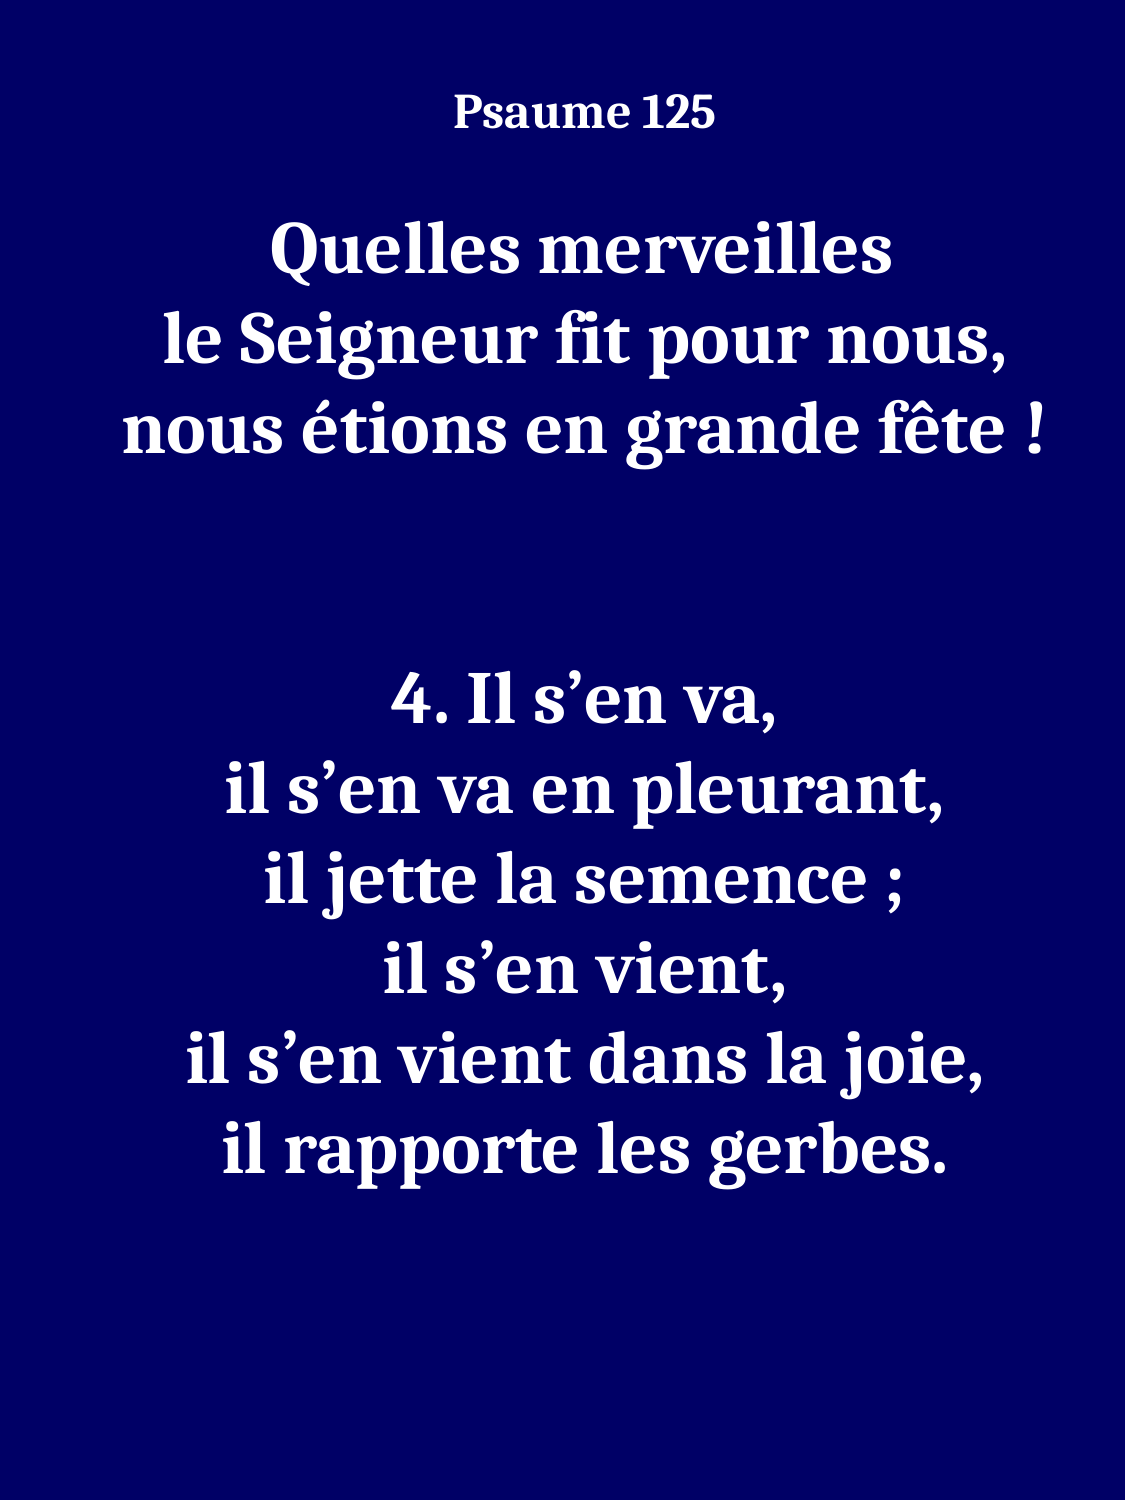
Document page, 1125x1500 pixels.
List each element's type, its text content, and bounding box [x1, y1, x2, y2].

text_box Psaume 125 Quelles merveilles le Seigneur fit pour nous, nous étions en grande fête ! 4. Il s’en va, il s’en va en pleurant, il jette la semence ; il s’en vient, il s’en vient dans la joie, il rapporte les gerbes. [72, 70, 1099, 1430]
